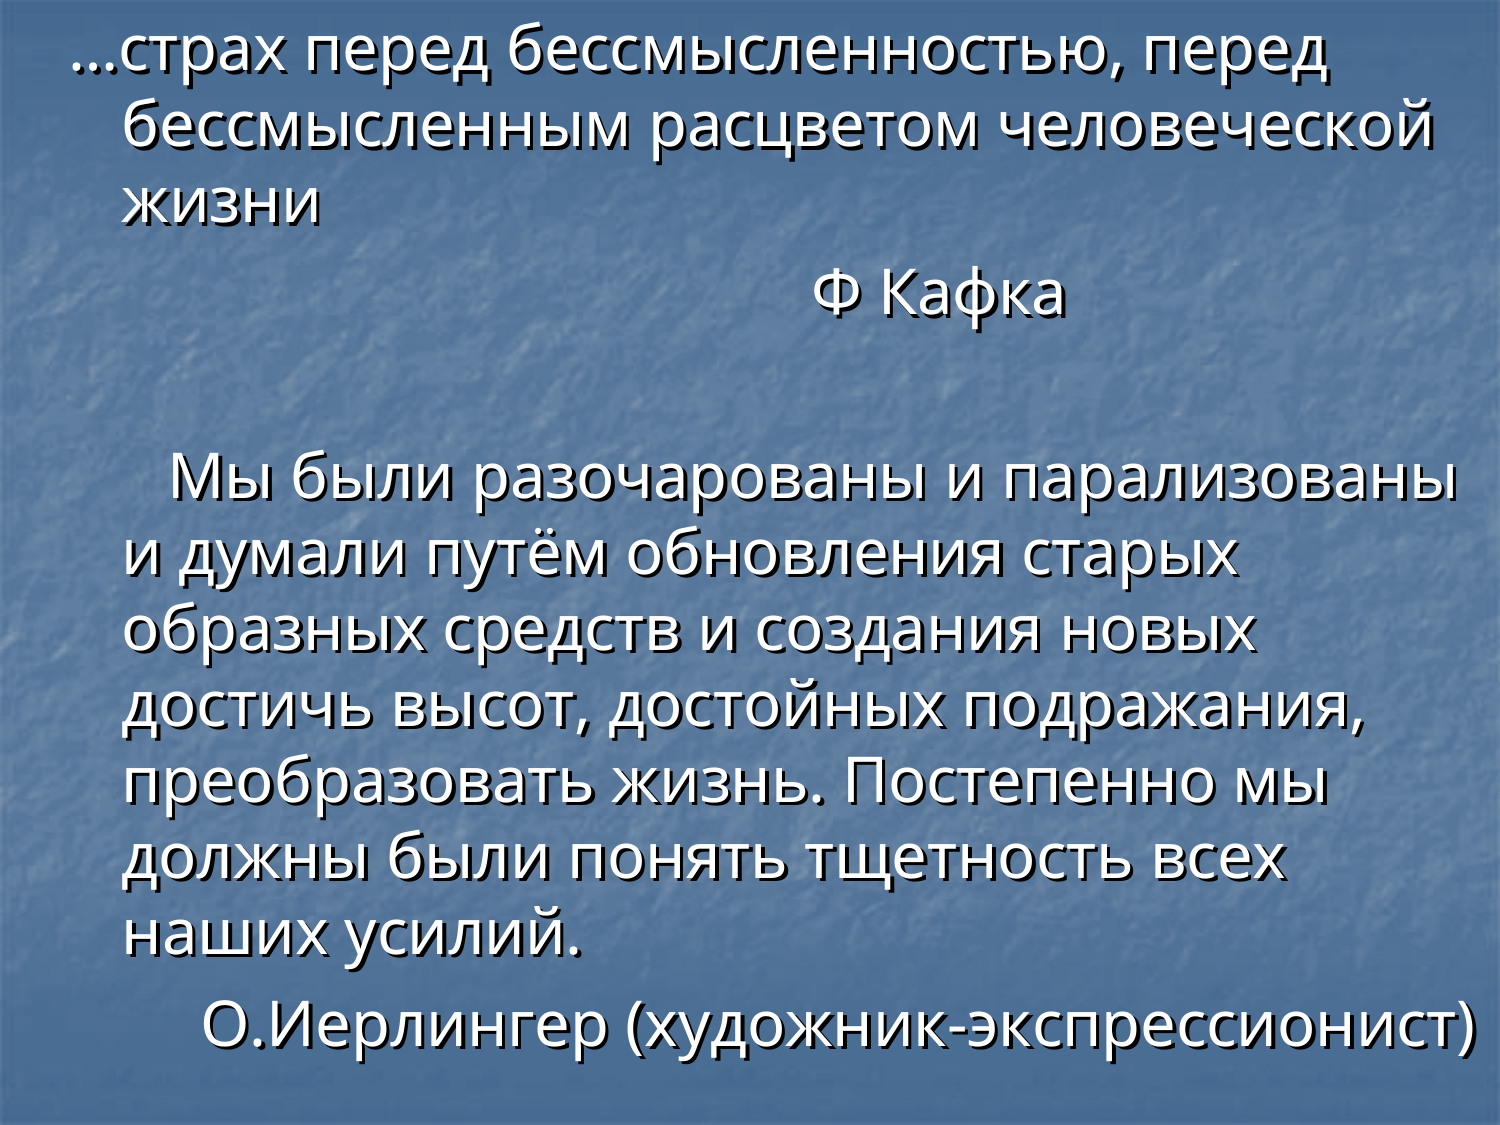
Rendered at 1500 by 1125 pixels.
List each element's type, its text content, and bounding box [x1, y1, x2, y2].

list …страх перед бессмысленностью, перед бессмысленным расцветом человеческой жизни Ф Кафка Мы были разочарованы и парализованы и думали путём обновления старых образных средств и создания новых достичь высот, достойных подражания, преобразовать жизнь. Постепенно мы должны были понять тщетность всех наших усилий. О.Иерлингер (художник-экспрессионист) [0, 0, 1500, 1125]
